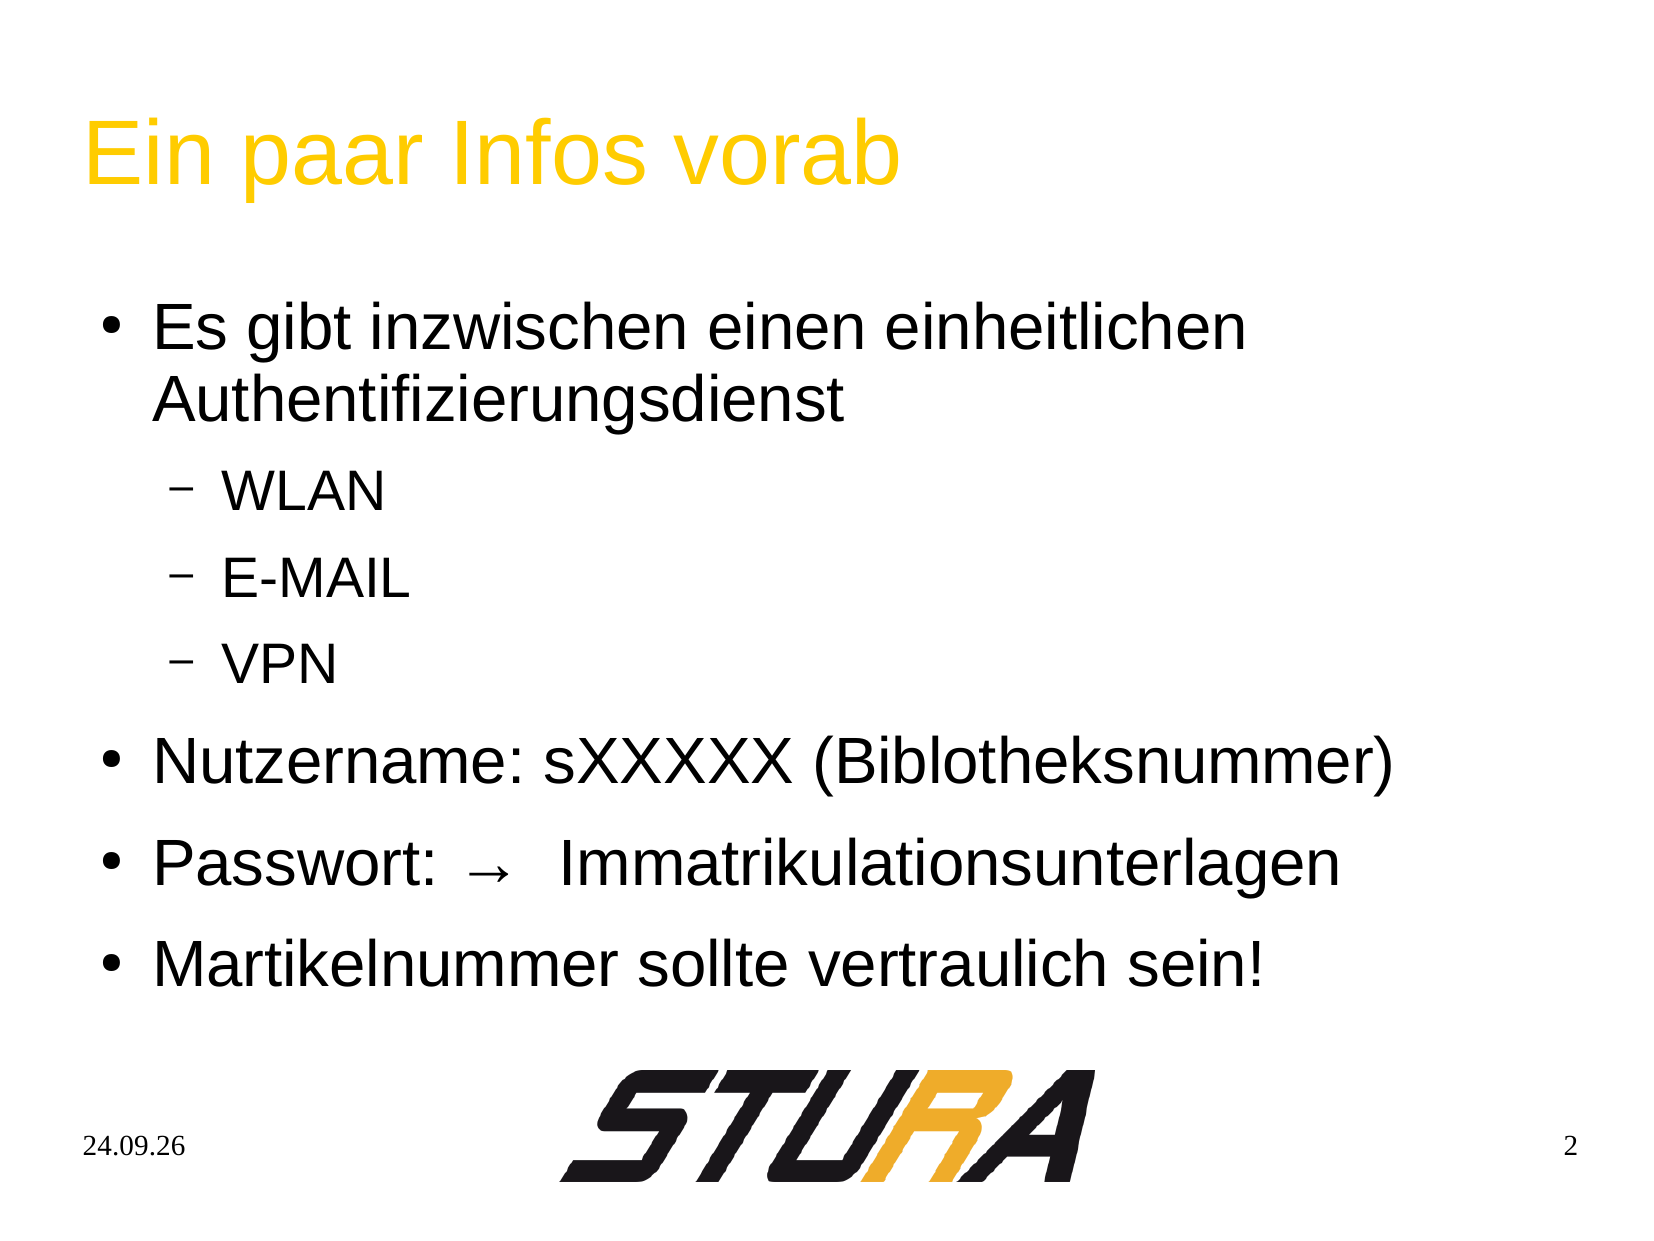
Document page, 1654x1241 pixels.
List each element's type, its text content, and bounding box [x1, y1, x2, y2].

title Ein paar Infos vorab [82, 49, 1571, 257]
picture [559, 1070, 1095, 1182]
list Es gibt inzwischen einen einheitlichen Authentifizierungsdienst WLAN E-MAIL VPN Nutzername: sXXXXX (Biblotheksnummer) Passwort: → Immatrikulationsunterlagen Martikelnummer sollte vertraulich sein! [82, 290, 1571, 1010]
